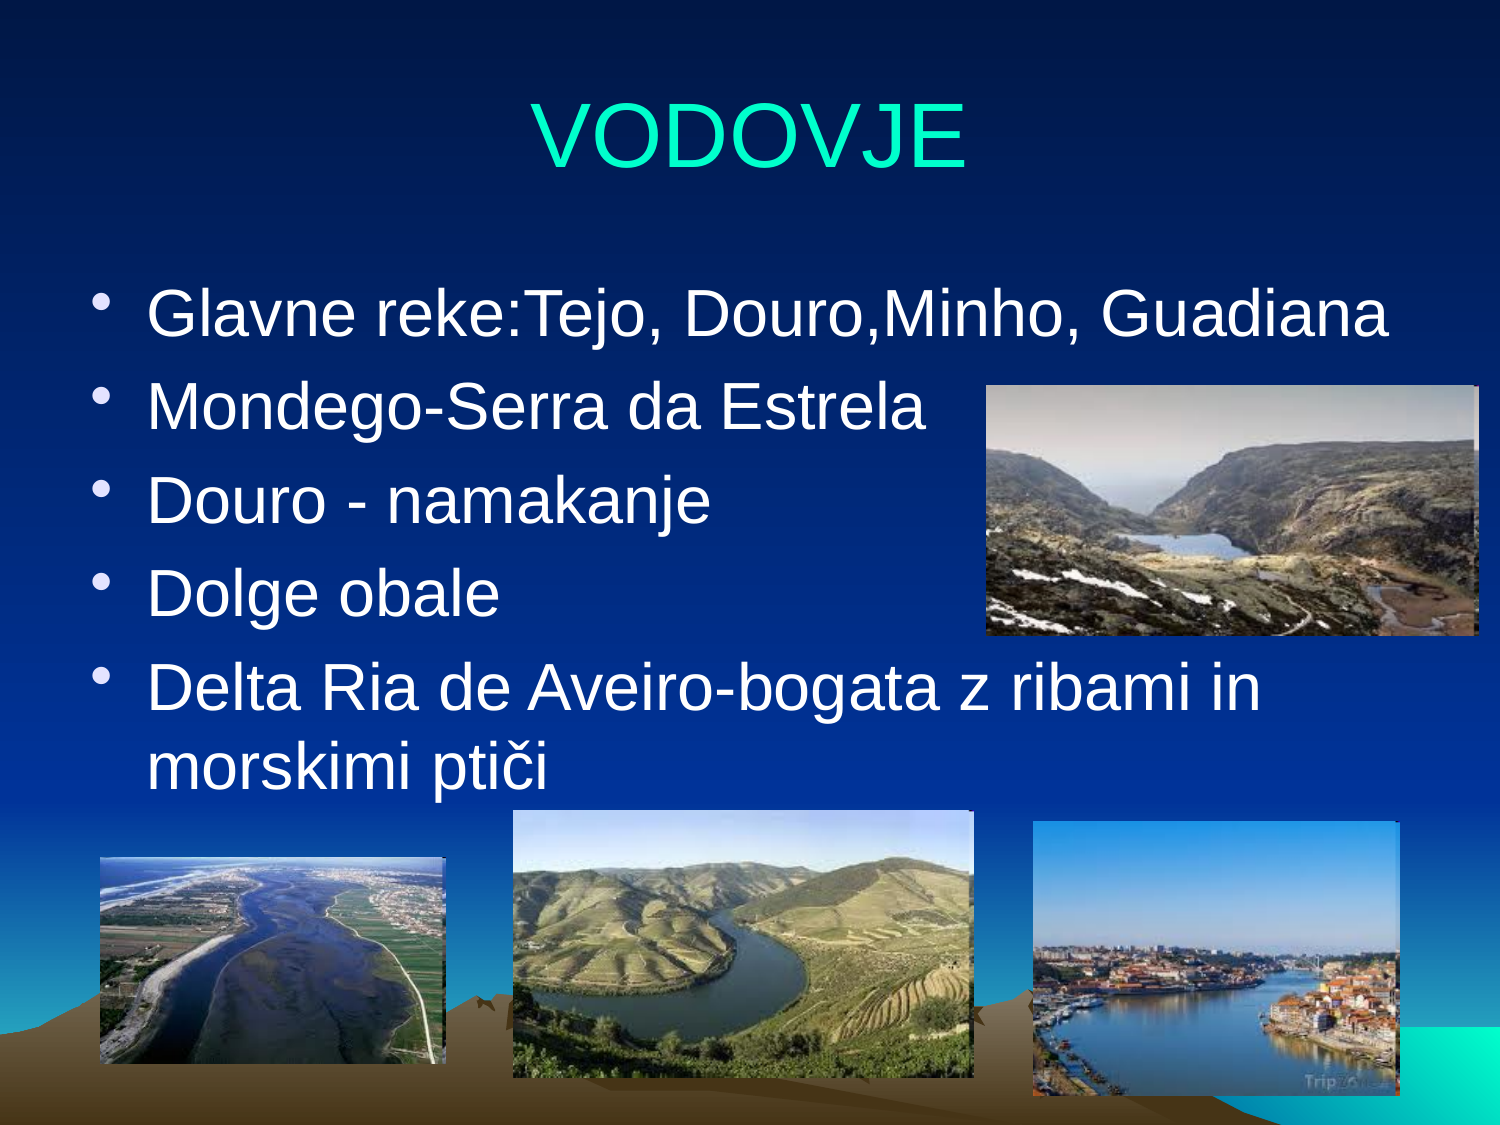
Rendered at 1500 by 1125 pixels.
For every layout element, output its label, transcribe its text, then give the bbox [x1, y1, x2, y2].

picture [1033, 821, 1400, 1097]
picture [100, 857, 446, 1064]
list Glavne reke:Tejo, Douro,Minho, Guadiana Mondego-Serra da Estrela Douro - namakanje Dolge obale Delta Ria de Aveiro-bogata z ribami in morskimi ptiči [75, 262, 1425, 1000]
title VODOVJE [75, 37, 1425, 225]
picture [513, 810, 974, 1078]
picture [986, 385, 1479, 636]
